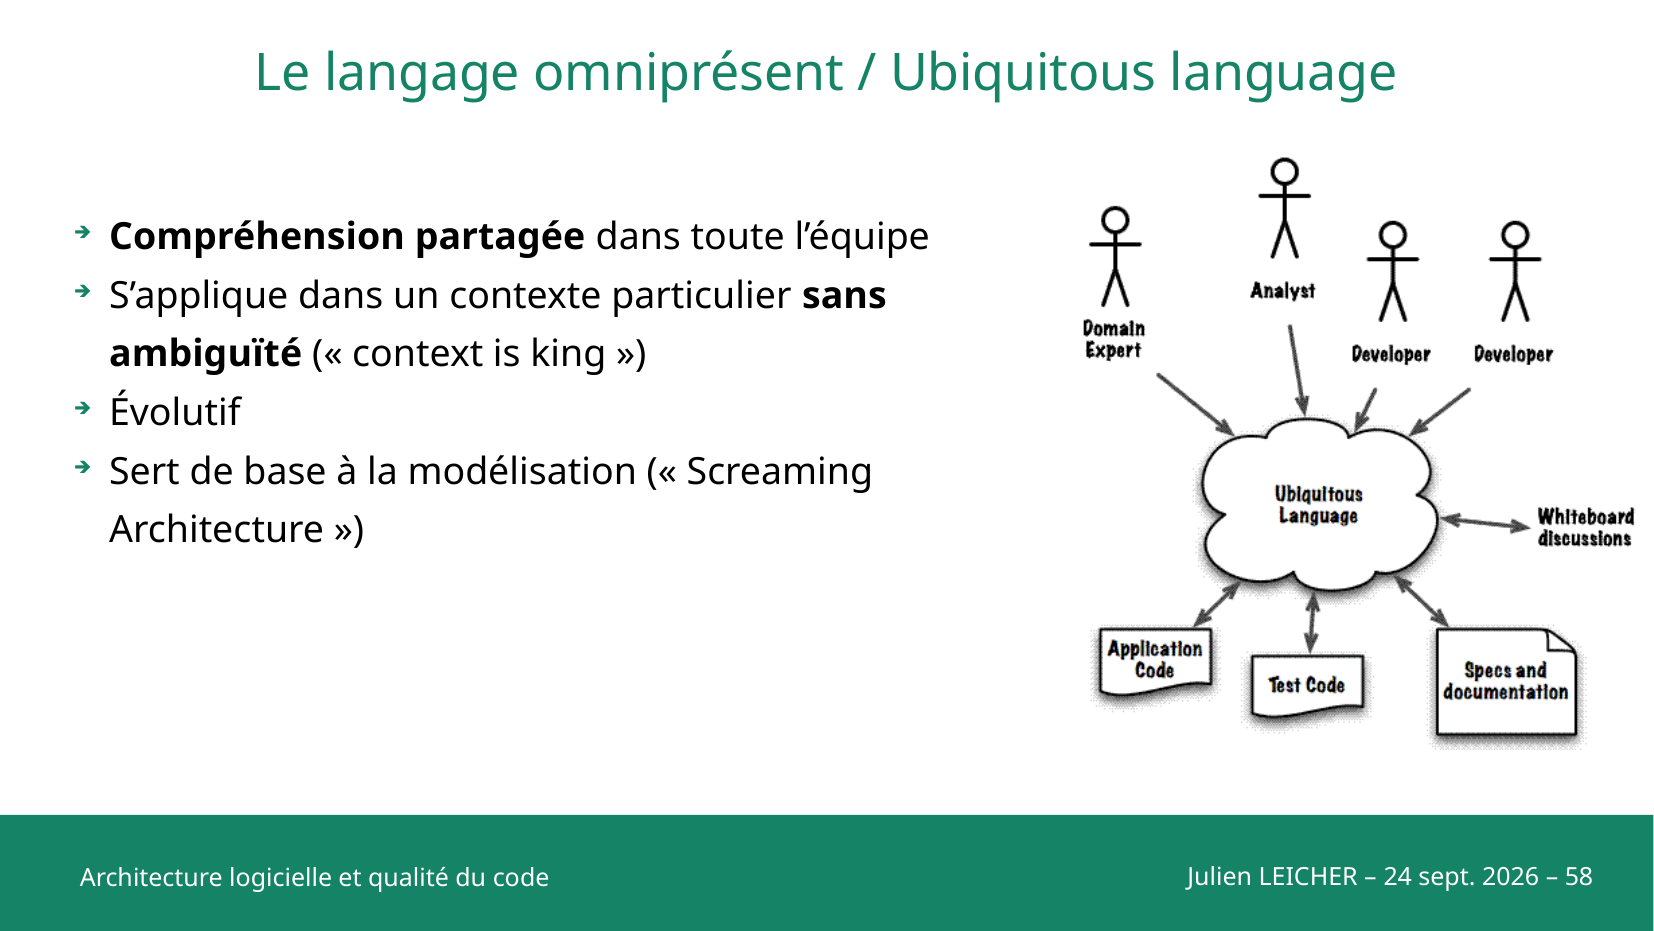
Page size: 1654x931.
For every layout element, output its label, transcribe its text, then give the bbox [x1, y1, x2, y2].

text_box Julien LEICHER – 18 mars 2022 – <number> [0, 814, 1654, 931]
text_box Compréhension partagée dans toute l’équipe S’applique dans un contexte particulier sans ambiguïté (« context is king ») Évolutif Sert de base à la modélisation (« Screaming Architecture ») [59, 194, 1021, 678]
text_box Architecture logicielle et qualité du code [64, 852, 798, 898]
text_box Le langage omniprésent / Ubiquitous language [0, 27, 1654, 113]
picture [1053, 147, 1654, 754]
